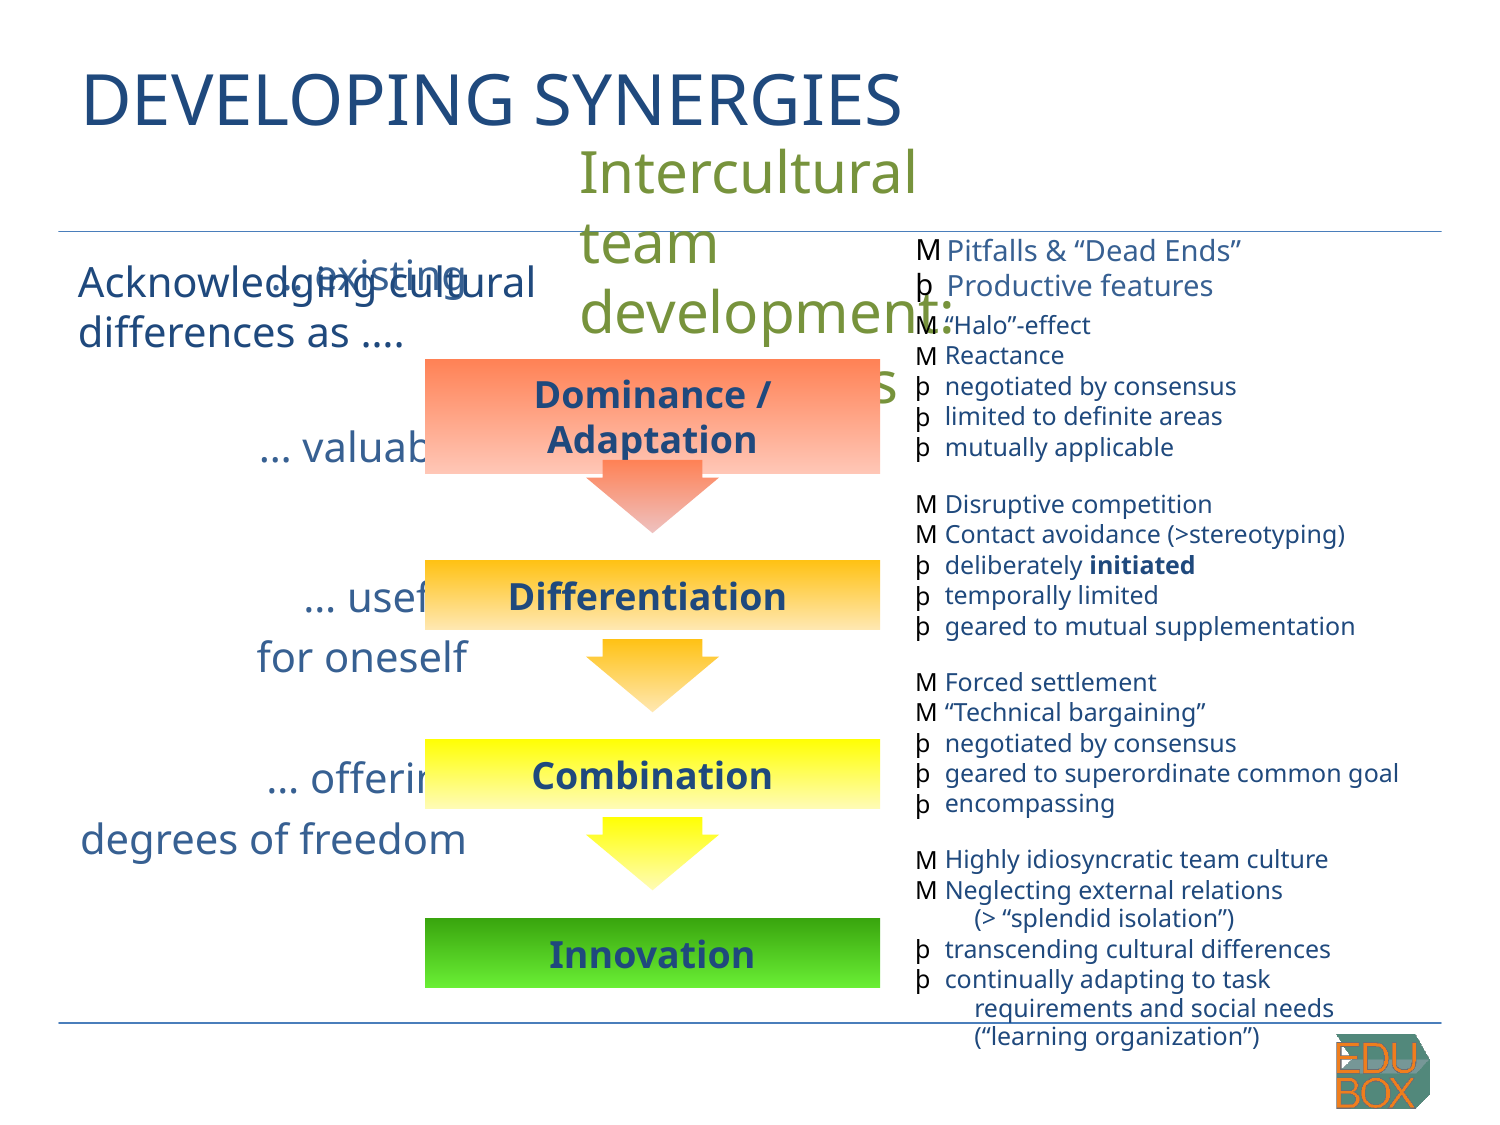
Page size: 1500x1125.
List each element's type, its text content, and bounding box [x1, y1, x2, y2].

picture [1328, 1028, 1437, 1114]
text_box Dominance / Adaptation [425, 360, 880, 473]
text_box Combination [425, 740, 880, 809]
list Intercultural team development: Four stages [64, 153, 1400, 247]
text_box Disruptive competition Contact avoidance (>stereotyping) deliberately initiated temporally limited geared to mutual supplementation [915, 491, 1500, 630]
text_box Highly idiosyncratic team culture Neglecting external relations (> “splendid isolation”) transcending cultural differences continually adapting to task requirements and social needs (“learning organization”) [915, 846, 1423, 1021]
text_box [586, 639, 720, 713]
text_box Pitfalls & “Dead Ends” Productive features [915, 232, 1406, 302]
text_box “Halo”-effect Reactance negotiated by consensus limited to definite areas mutually applicable [915, 312, 1500, 470]
text_box Differentiation [425, 561, 880, 630]
text_box [586, 459, 720, 534]
text_box Acknowledging cultural differences as …. [63, 248, 813, 414]
text_box Forced settlement “Technical bargaining” negotiated by consensus geared to superordinate common goal encompassing [915, 668, 1500, 808]
title DEVELOPING SYNERGIES [64, 42, 1500, 153]
text_box [586, 817, 720, 891]
text_box Innovation [425, 919, 880, 987]
list … existing … valuable … useful for oneself … offering degrees of freedom [0, 267, 415, 1106]
